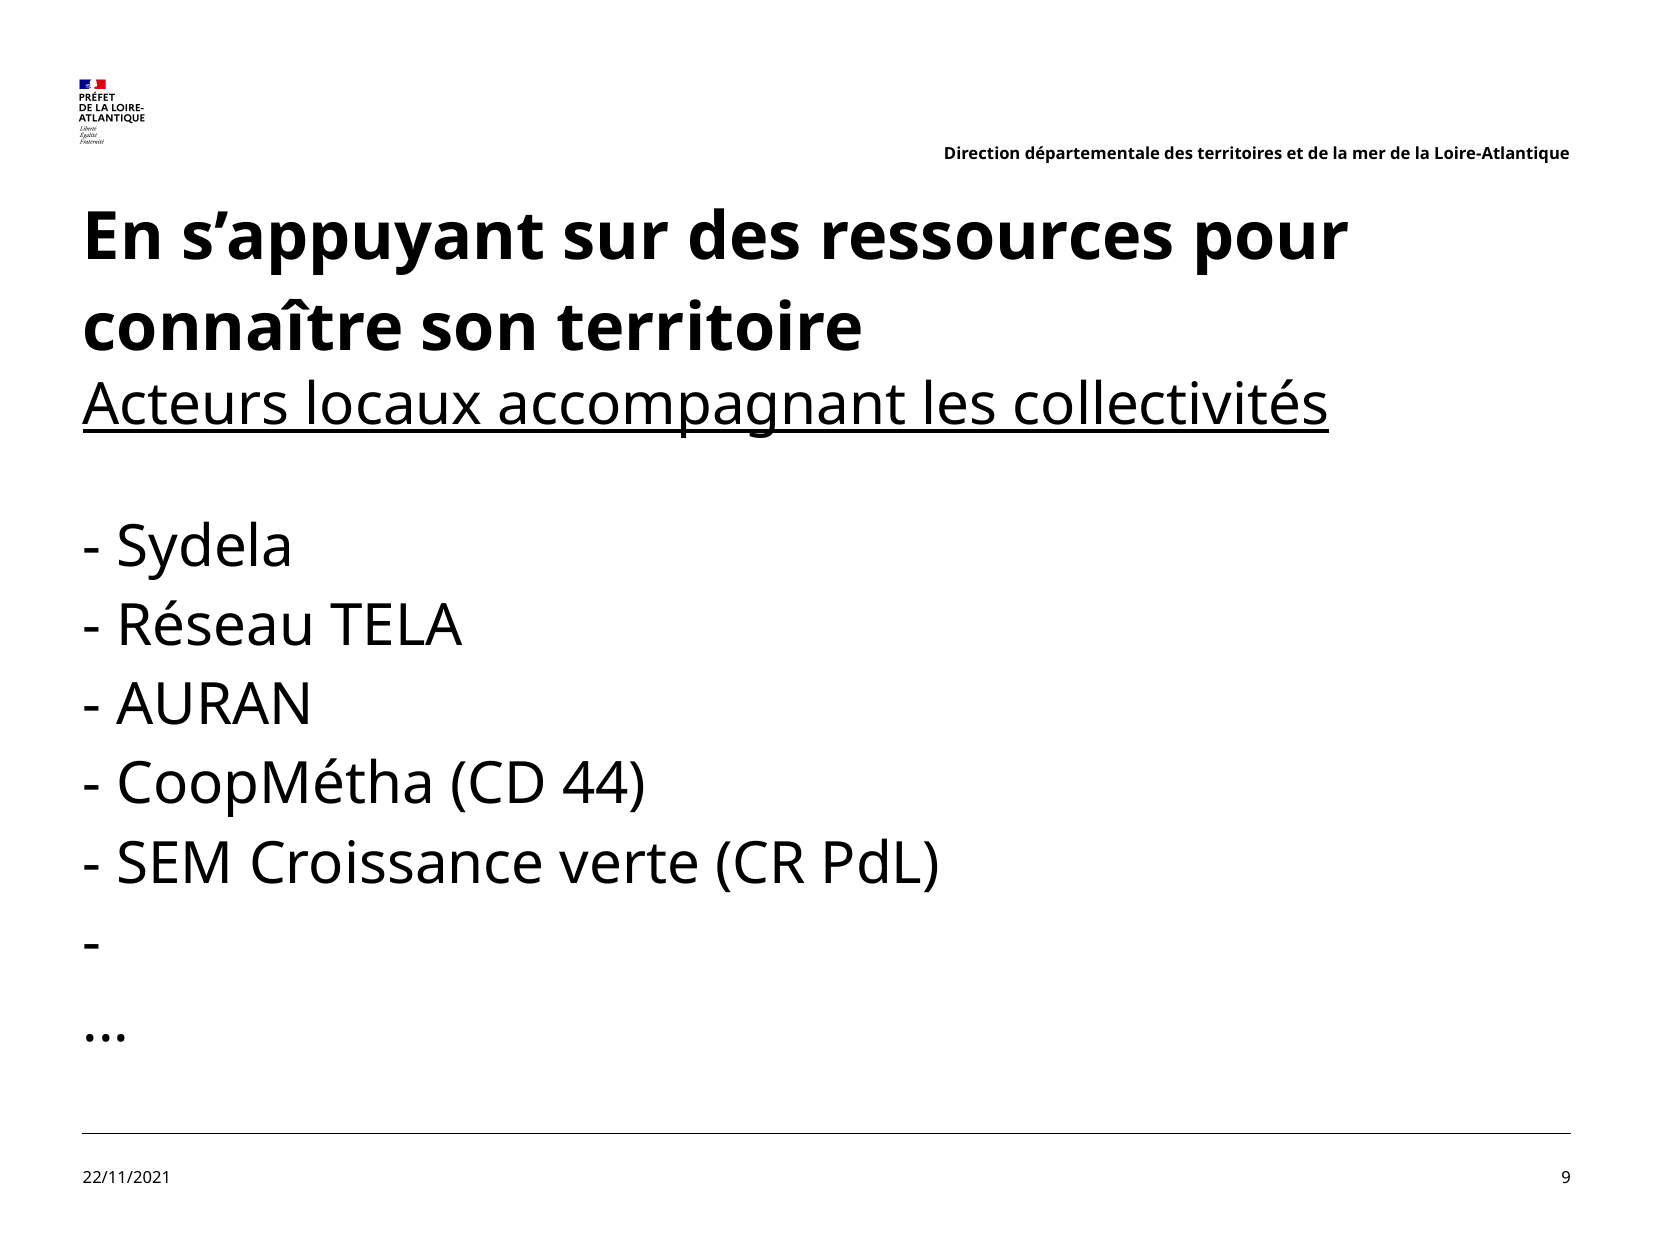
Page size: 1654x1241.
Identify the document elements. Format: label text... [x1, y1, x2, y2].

subtitle Acteurs locaux accompagnant les collectivités - Sydela - Réseau TELA - AURAN - CoopMétha (CD 44) - SEM Croissance verte (CR PdL) - ... [82, 362, 1571, 1103]
picture [70, 70, 154, 153]
title En s’appuyant sur des ressources pour connaître son territoire [82, 188, 1571, 357]
